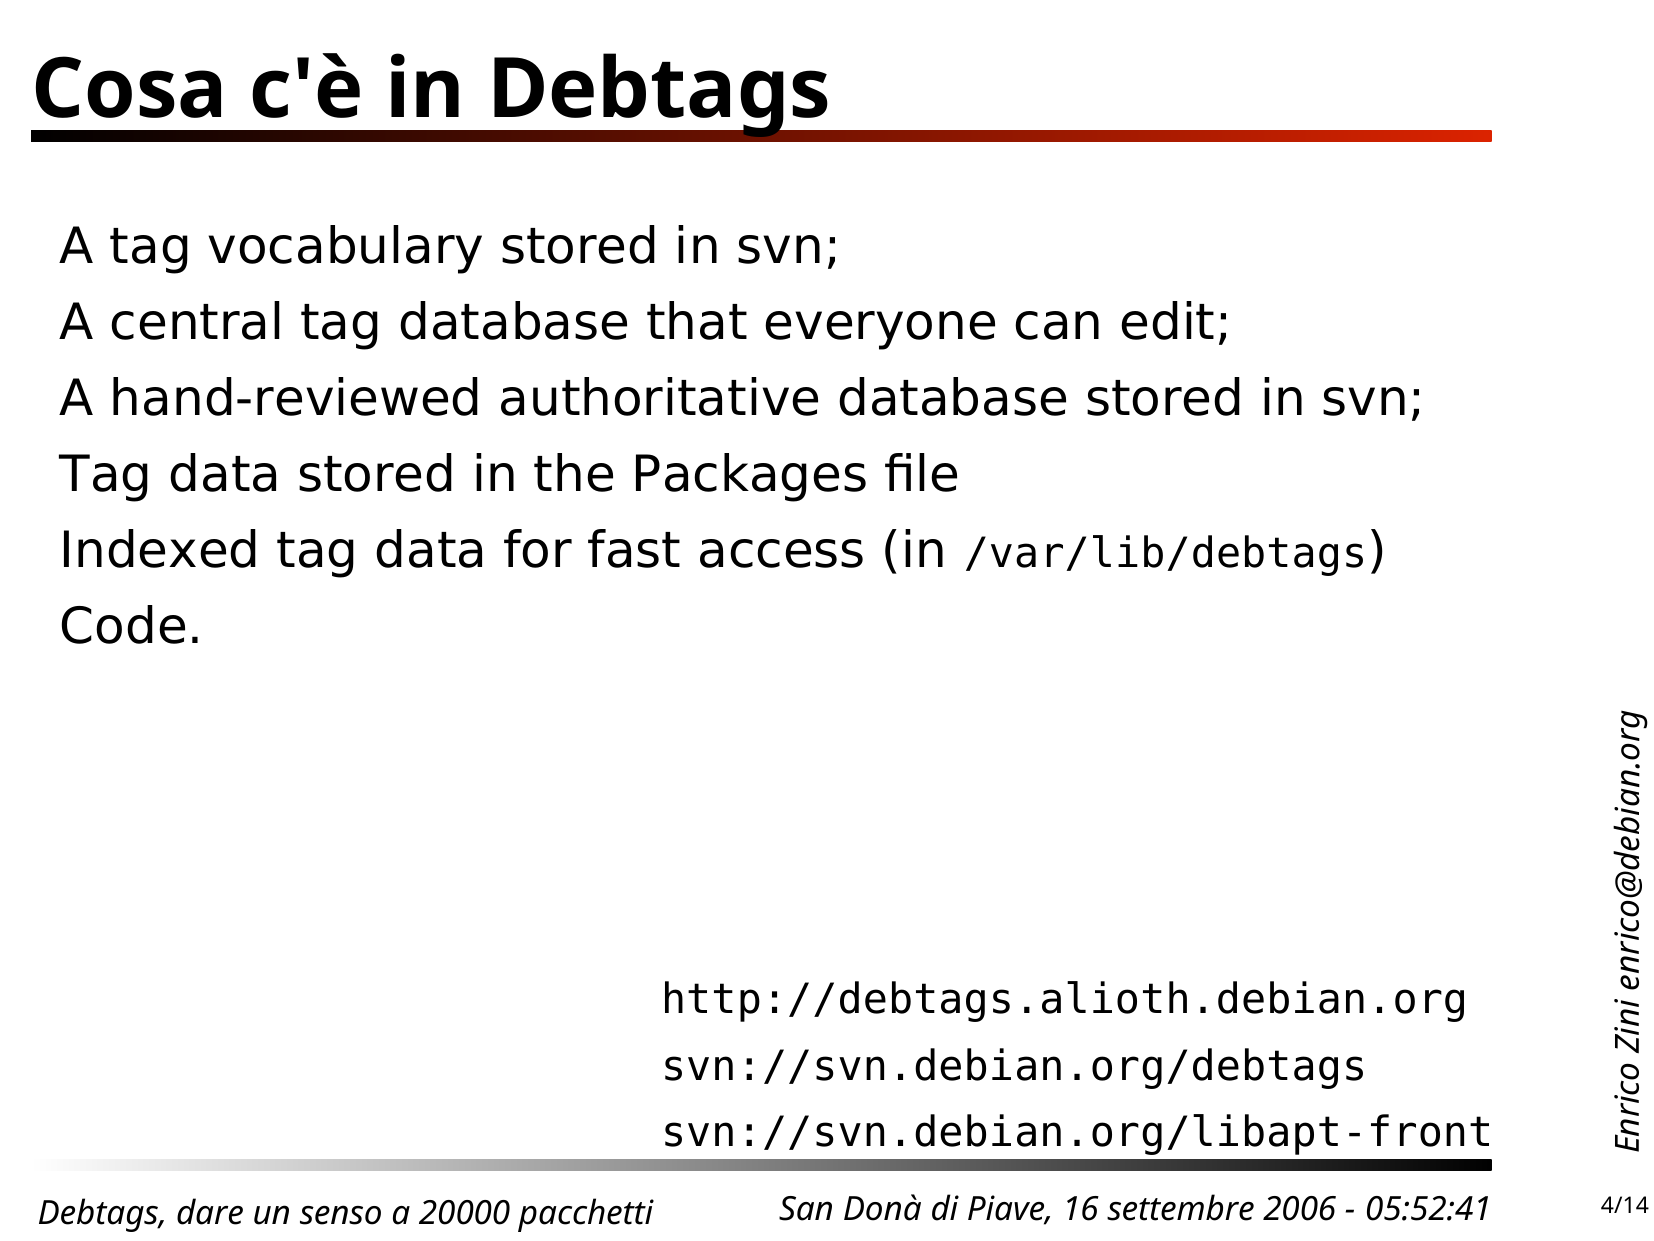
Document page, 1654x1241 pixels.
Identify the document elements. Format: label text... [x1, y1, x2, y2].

text_box A tag vocabulary stored in svn; A central tag database that everyone can edit; A hand-reviewed authoritative database stored in svn; Tag data stored in the Packages file Indexed tag data for fast access (in /var/lib/debtags) Code. [59, 217, 1495, 1157]
text_box http://debtags.alioth.debian.org svn://svn.debian.org/debtags svn://svn.debian.org/libapt-front [661, 975, 1495, 1157]
text_box Cosa c'è in Debtags [31, 28, 1438, 163]
